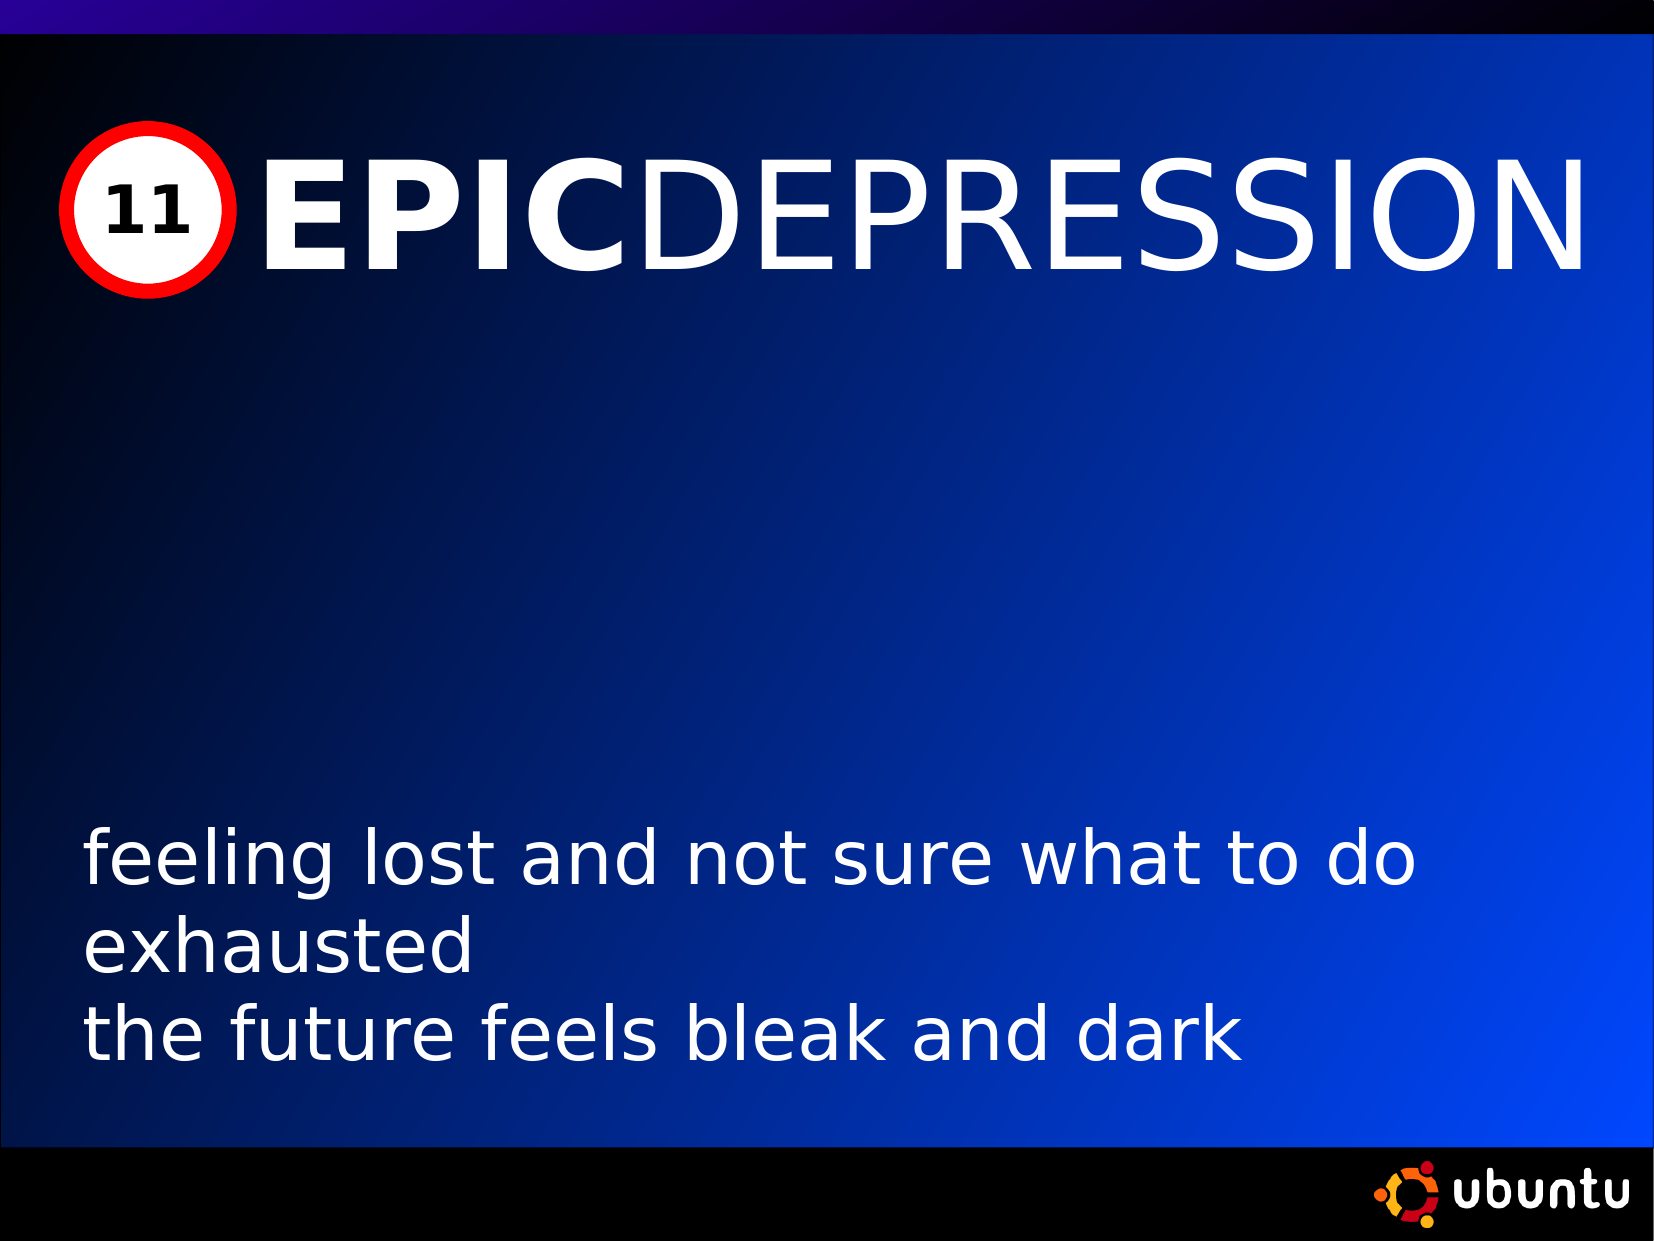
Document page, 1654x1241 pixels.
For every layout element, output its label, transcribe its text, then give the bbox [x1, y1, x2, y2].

text_box [0, 0, 1654, 1241]
text_box EPICDEPRESSION [253, 128, 1597, 304]
text_box 11 [66, 128, 230, 292]
picture [1374, 1161, 1629, 1228]
text_box feeling lost and not sure what to do exhausted the future feels bleak and dark [82, 813, 1421, 1078]
